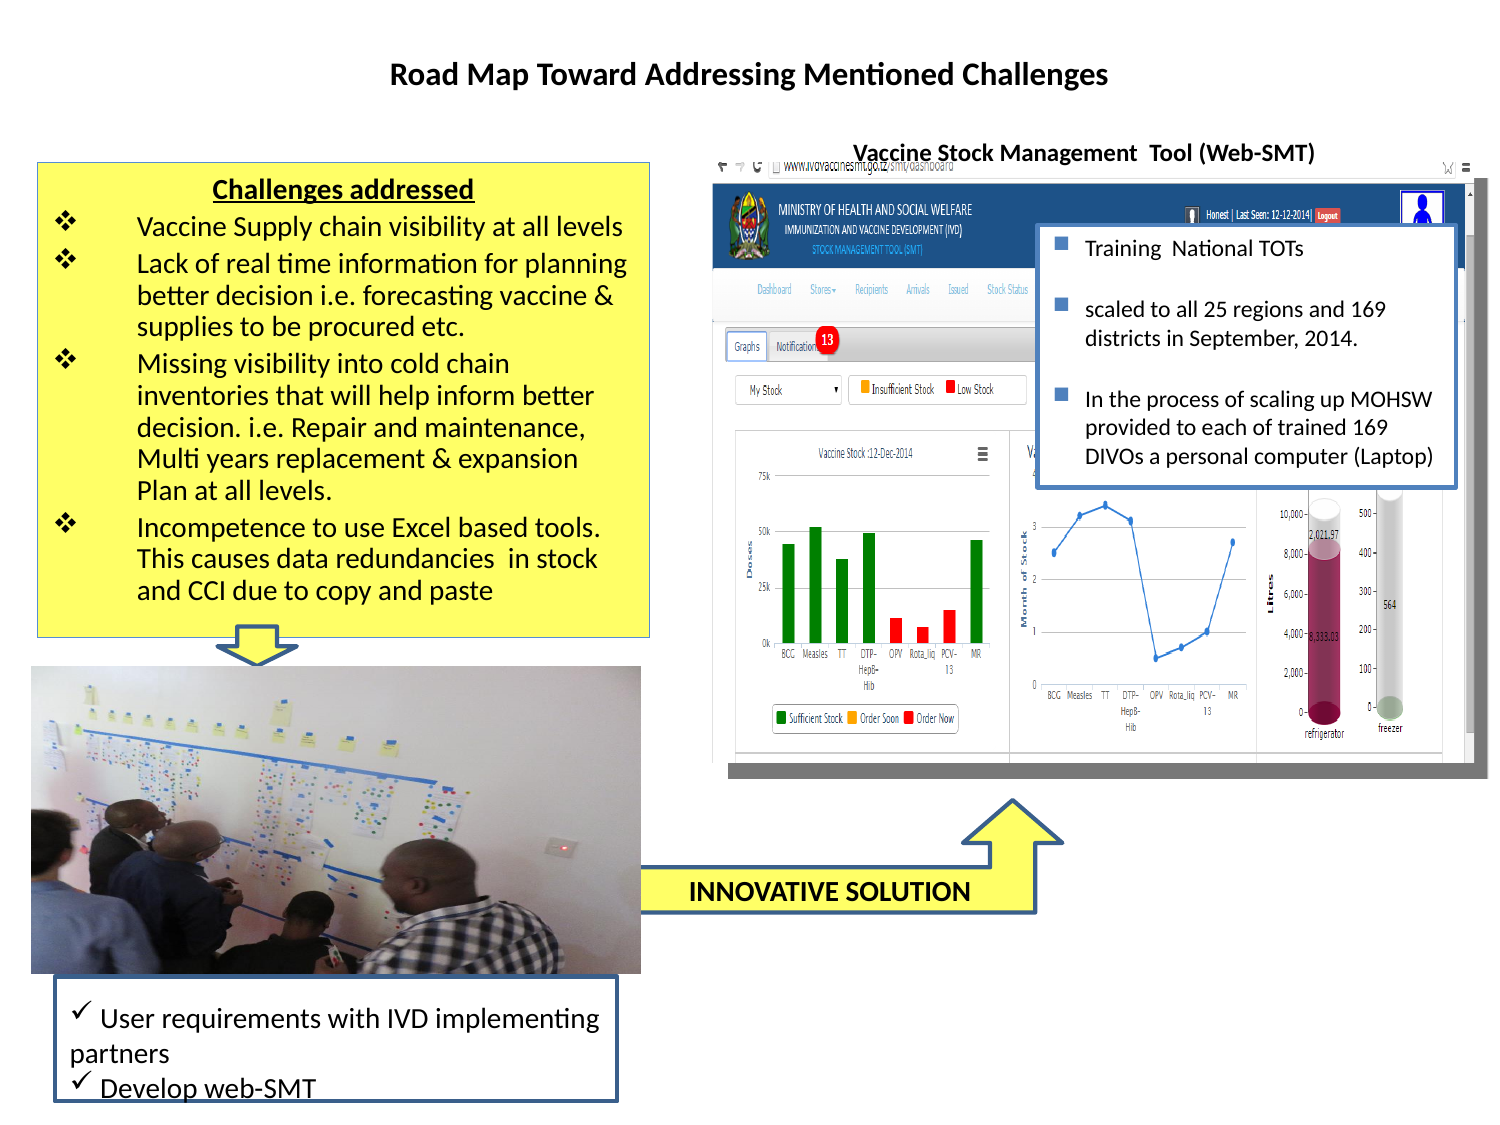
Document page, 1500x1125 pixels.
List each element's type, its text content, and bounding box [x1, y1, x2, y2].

text_box INNOVATIVE SOLUTION [641, 800, 1063, 913]
text_box [217, 626, 297, 666]
picture [31, 666, 641, 974]
text_box Training National TOTs scaled to all 25 regions and 169 districts in September, 2014. In the process of scaling up MOHSW provided to each of trained 169 DIVOs a personal computer (Laptop) [1037, 224, 1456, 488]
list Challenges addressed Vaccine Supply chain visibility at all levels Lack of real time information for planning better decision i.e. forecasting vaccine & supplies to be procured etc. Missing visibility into cold chain inventories that will help inform better decision. i.e. Repair and maintenance, Multi years replacement & expansion Plan at all levels. Incompetence to use Excel based tools. This causes data redundancies in stock and CCI due to copy and paste [37, 162, 650, 638]
picture [712, 162, 1475, 763]
text_box Vaccine Stock Management Tool (Web-SMT) [824, 129, 1350, 175]
text_box User requirements with IVD implementing partners Develop web-SMT [54, 976, 618, 1102]
title Road Map Toward Addressing Mentioned Challenges [75, 45, 1425, 100]
